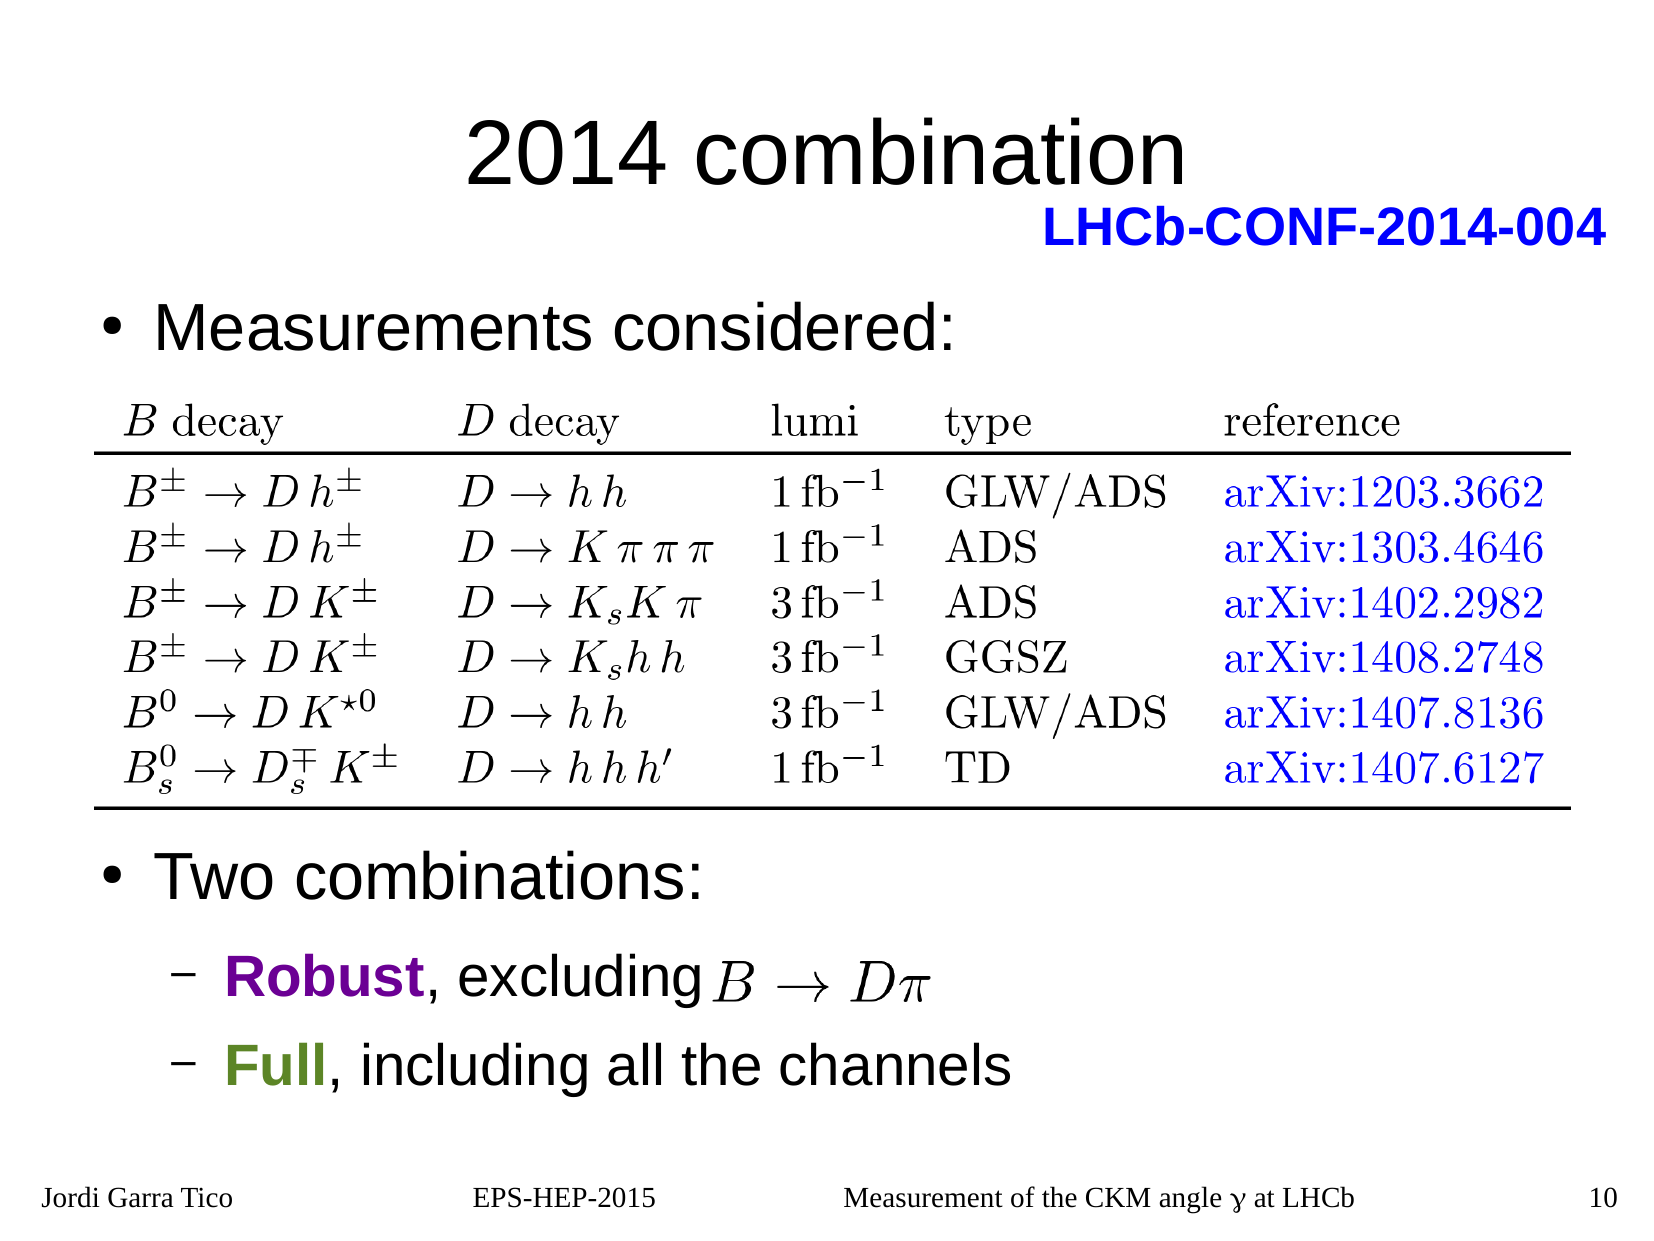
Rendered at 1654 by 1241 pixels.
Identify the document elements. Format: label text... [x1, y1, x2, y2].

text_box LHCb-CONF-2014-004 [1027, 188, 1622, 265]
picture [712, 961, 931, 1002]
list Measurements considered: [82, 290, 1538, 438]
list Two combinations: Robust, excluding Full, including all the channels [82, 839, 1538, 1158]
picture [94, 403, 1571, 810]
title 2014 combination [82, 49, 1571, 257]
